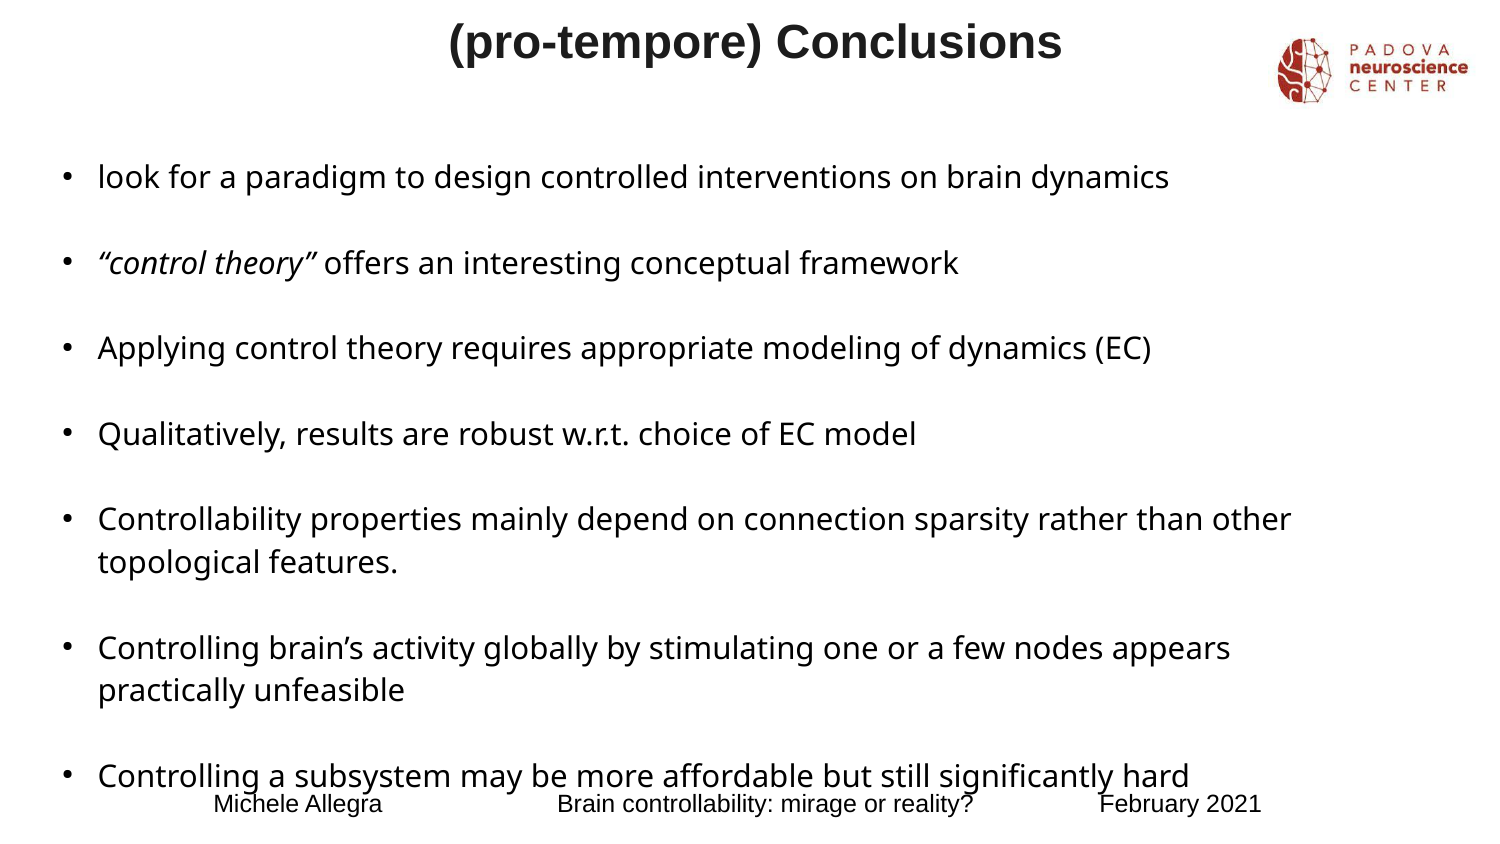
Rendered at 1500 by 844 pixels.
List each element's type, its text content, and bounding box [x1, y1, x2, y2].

text_box look for a paradigm to design controlled interventions on brain dynamics “control theory” offers an interesting conceptual framework Applying control theory requires appropriate modeling of dynamics (EC) Qualitatively, results are robust w.r.t. choice of EC model Controllability properties mainly depend on connection sparsity rather than other topological features. Controlling brain’s activity globally by stimulating one or a few nodes appears practically unfeasible Controlling a subsystem may be more affordable but still significantly hard [47, 147, 1312, 707]
text_box (pro-tempore) Conclusions [62, 0, 1450, 82]
text_box Michele Allegra Brain controllability: mirage or reality? February 2021 [64, 776, 1415, 828]
picture [1268, 10, 1476, 123]
